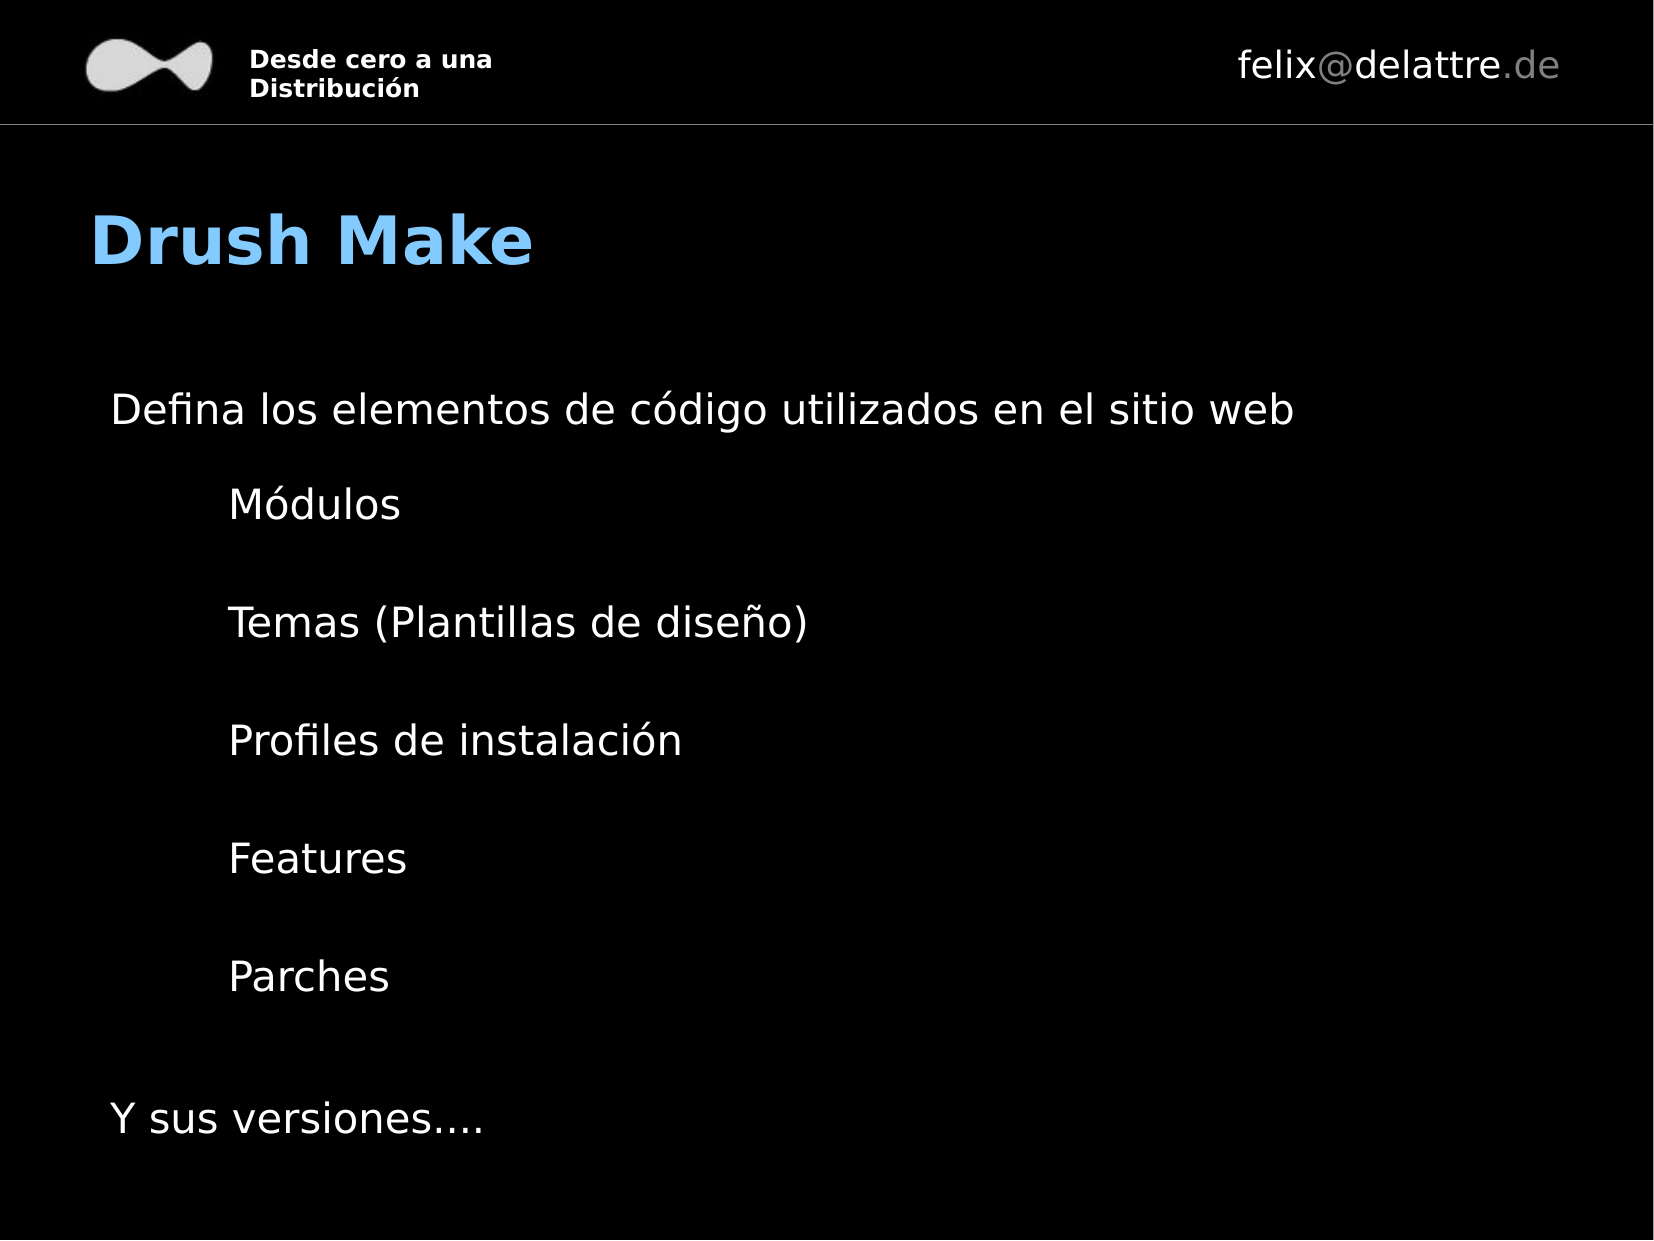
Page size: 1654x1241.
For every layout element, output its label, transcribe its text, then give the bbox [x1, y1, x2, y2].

text_box Profiles de instalación [213, 709, 1586, 773]
text_box Temas (Plantillas de diseño) [213, 591, 1586, 655]
text_box Parches [213, 945, 1586, 1010]
text_box Drush Make [75, 195, 551, 289]
picture [62, 31, 229, 104]
text_box Features [213, 827, 1586, 891]
text_box Y sus versiones.... [95, 1087, 1468, 1151]
text_box Módulos [213, 473, 1586, 537]
text_box Defina los elementos de código utilizados en el sitio web [95, 378, 1468, 442]
